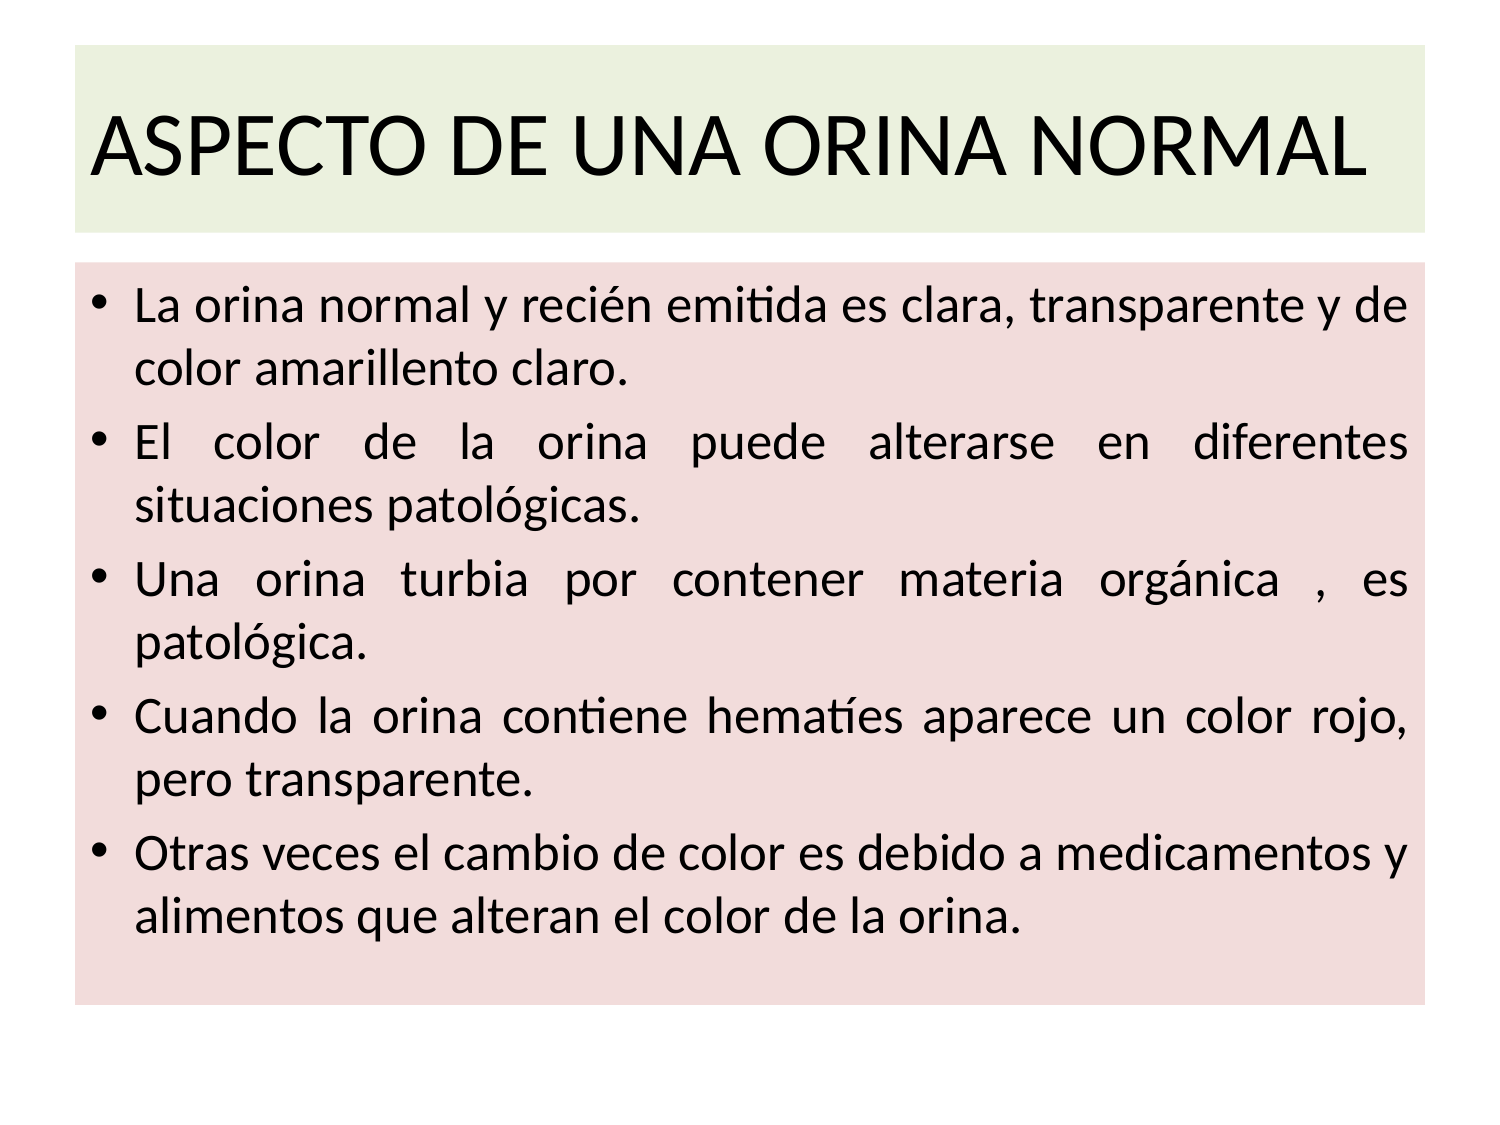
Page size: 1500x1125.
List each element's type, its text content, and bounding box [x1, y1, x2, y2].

list La orina normal y recién emitida es clara, transparente y de color amarillento claro. El color de la orina puede alterarse en diferentes situaciones patológicas. Una orina turbia por contener materia orgánica , es patológica. Cuando la orina contiene hematíes aparece un color rojo, pero transparente. Otras veces el cambio de color es debido a medicamentos y alimentos que alteran el color de la orina. [75, 262, 1425, 1005]
title ASPECTO DE UNA ORINA NORMAL [75, 45, 1425, 233]
